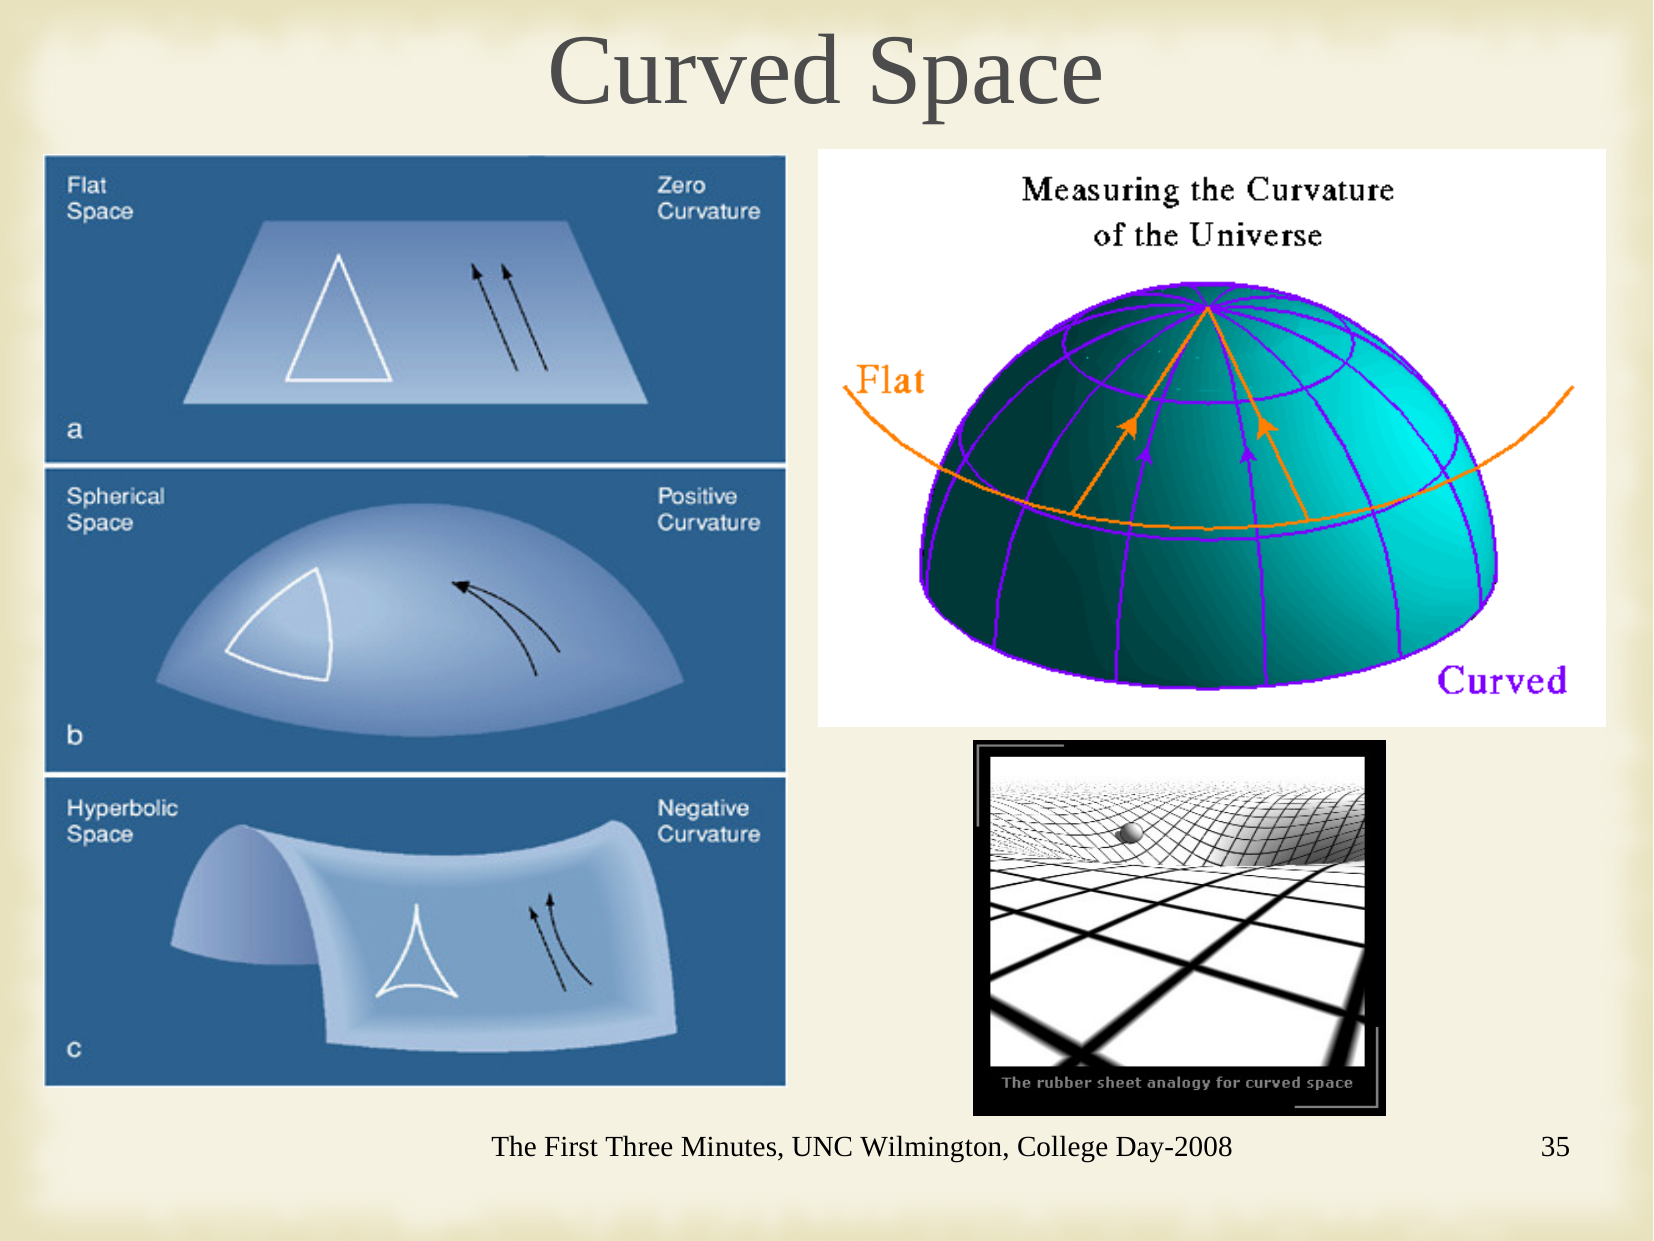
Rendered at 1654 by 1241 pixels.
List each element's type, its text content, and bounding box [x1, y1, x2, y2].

picture [0, 0, 1654, 1241]
title Curved Space [82, 0, 1571, 174]
